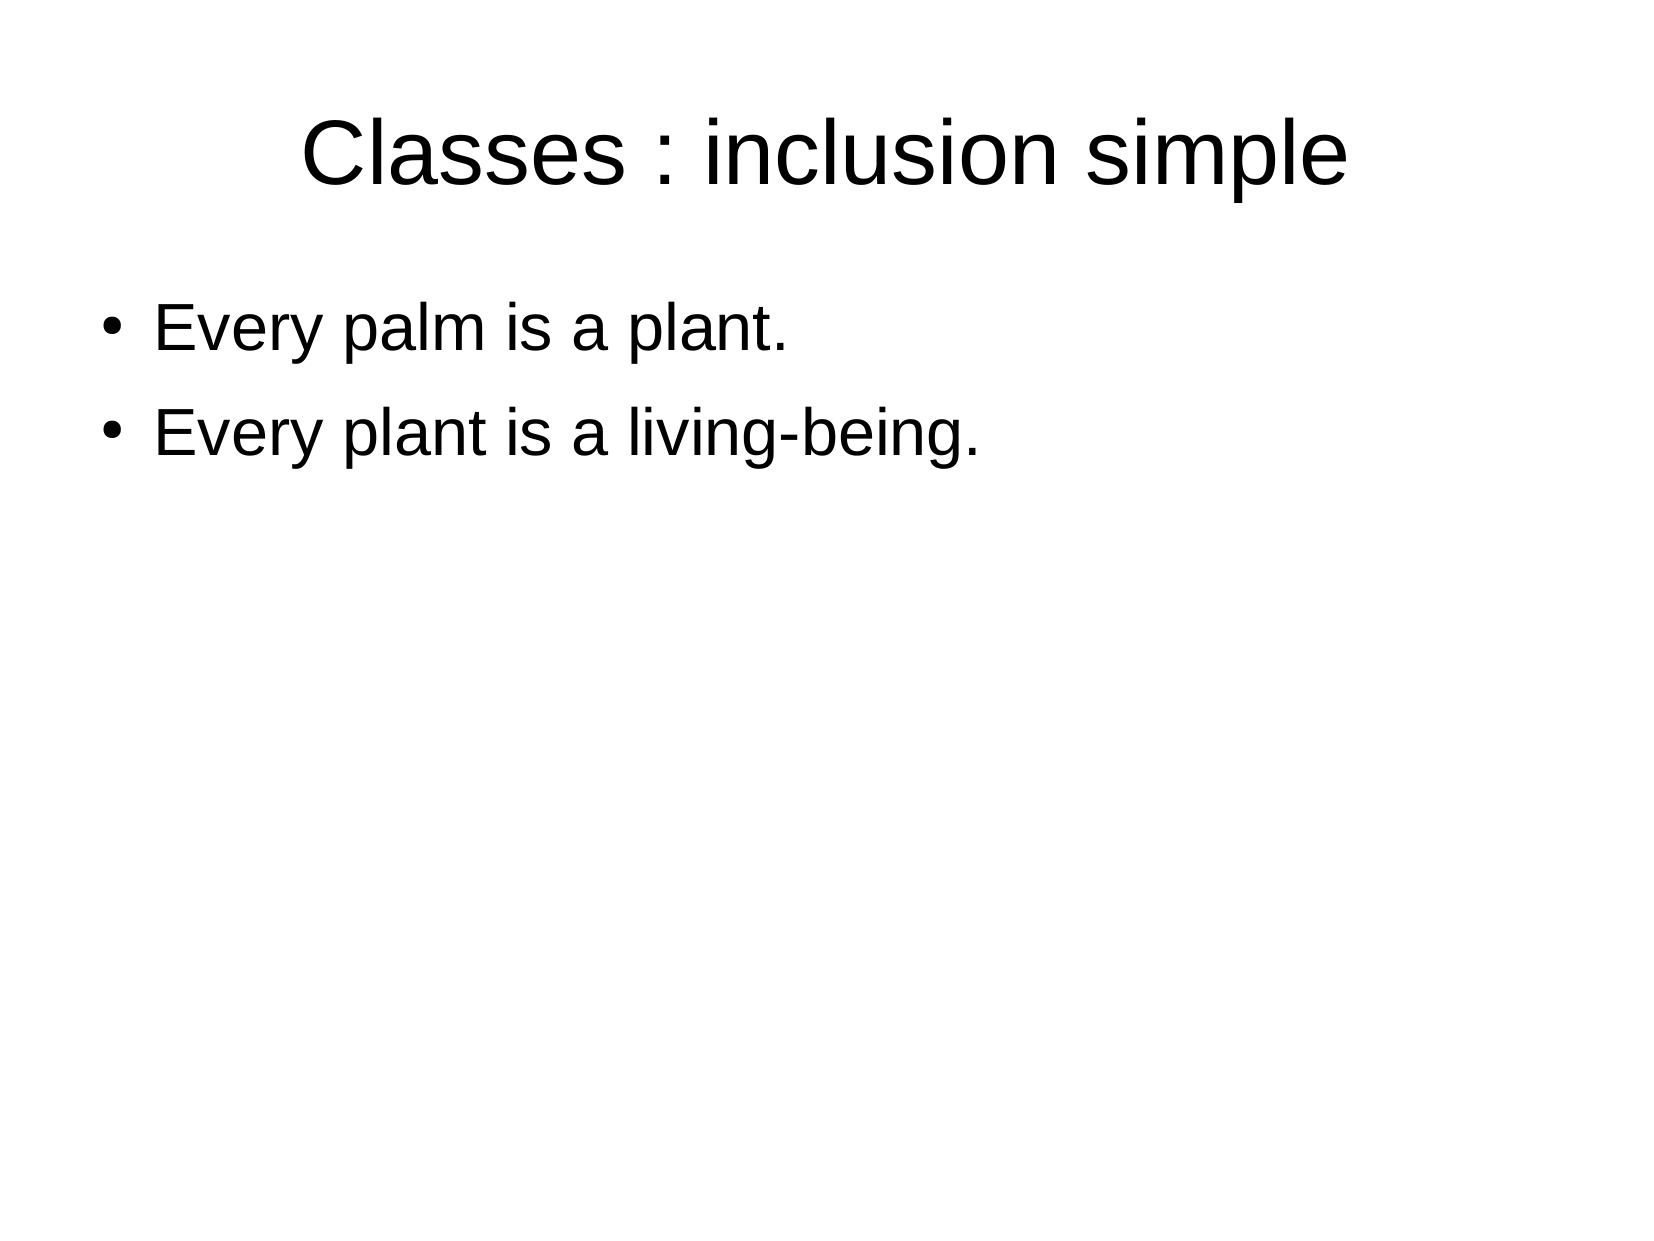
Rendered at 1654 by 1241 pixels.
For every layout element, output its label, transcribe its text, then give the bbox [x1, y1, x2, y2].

title Classes : inclusion simple [82, 56, 1571, 250]
list Every palm is a plant. Every plant is a living-being. [82, 290, 1571, 1109]
